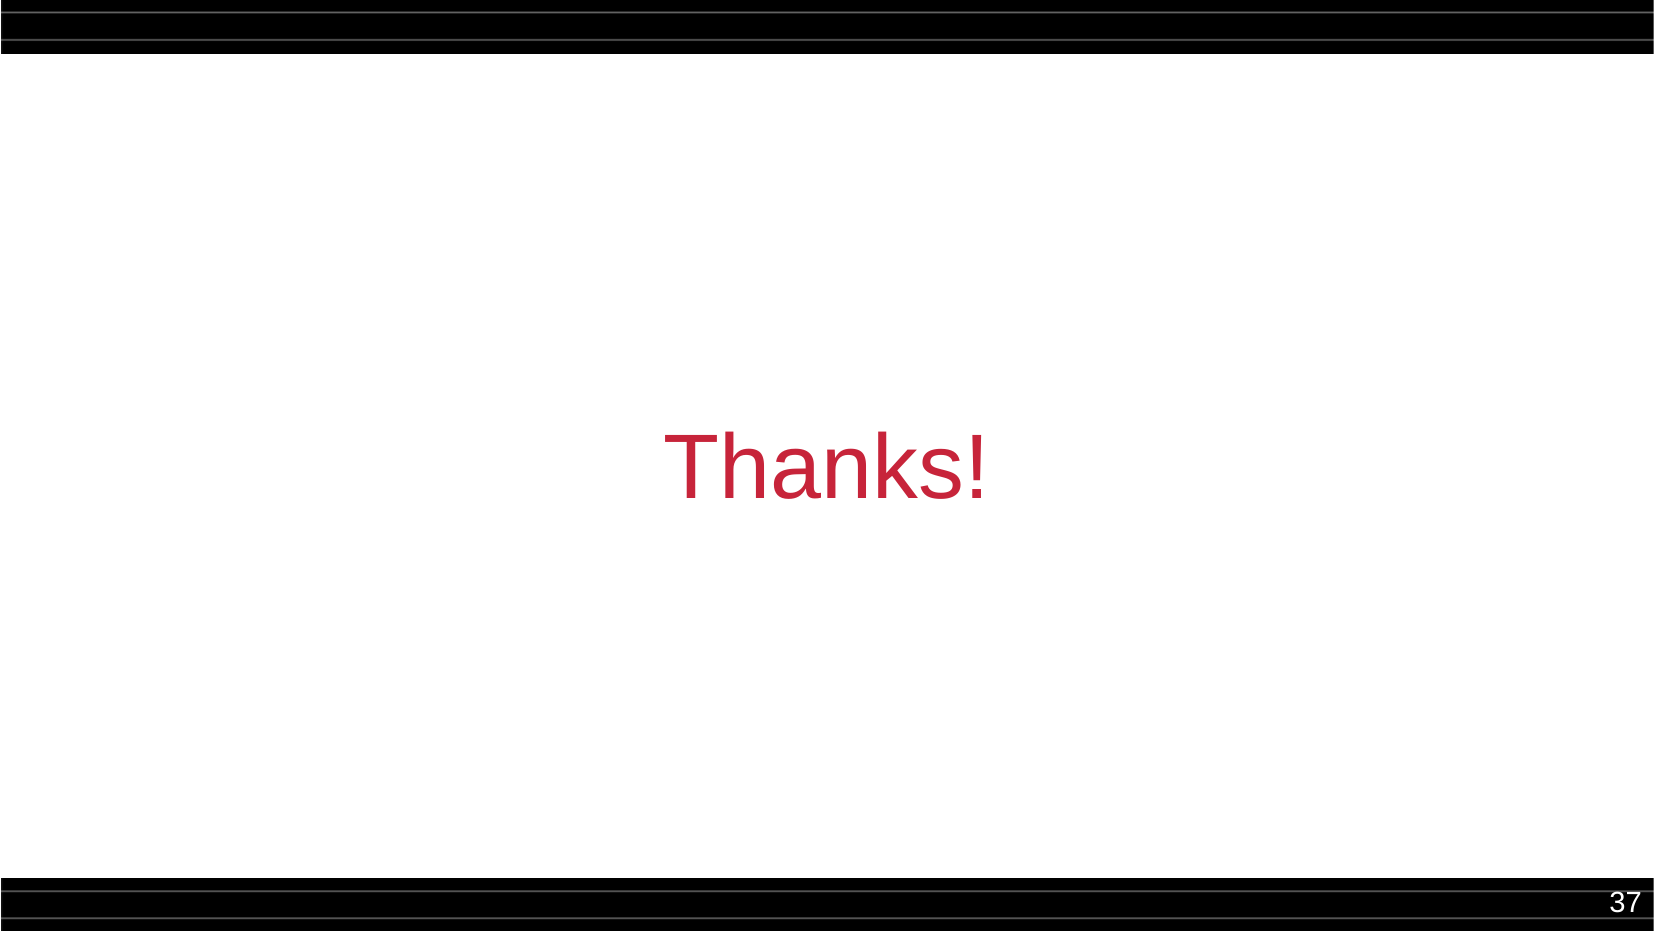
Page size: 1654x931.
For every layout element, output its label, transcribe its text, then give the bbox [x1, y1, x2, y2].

title Thanks! [82, 92, 1571, 841]
picture [1, 0, 1654, 54]
picture [1, 878, 1654, 931]
